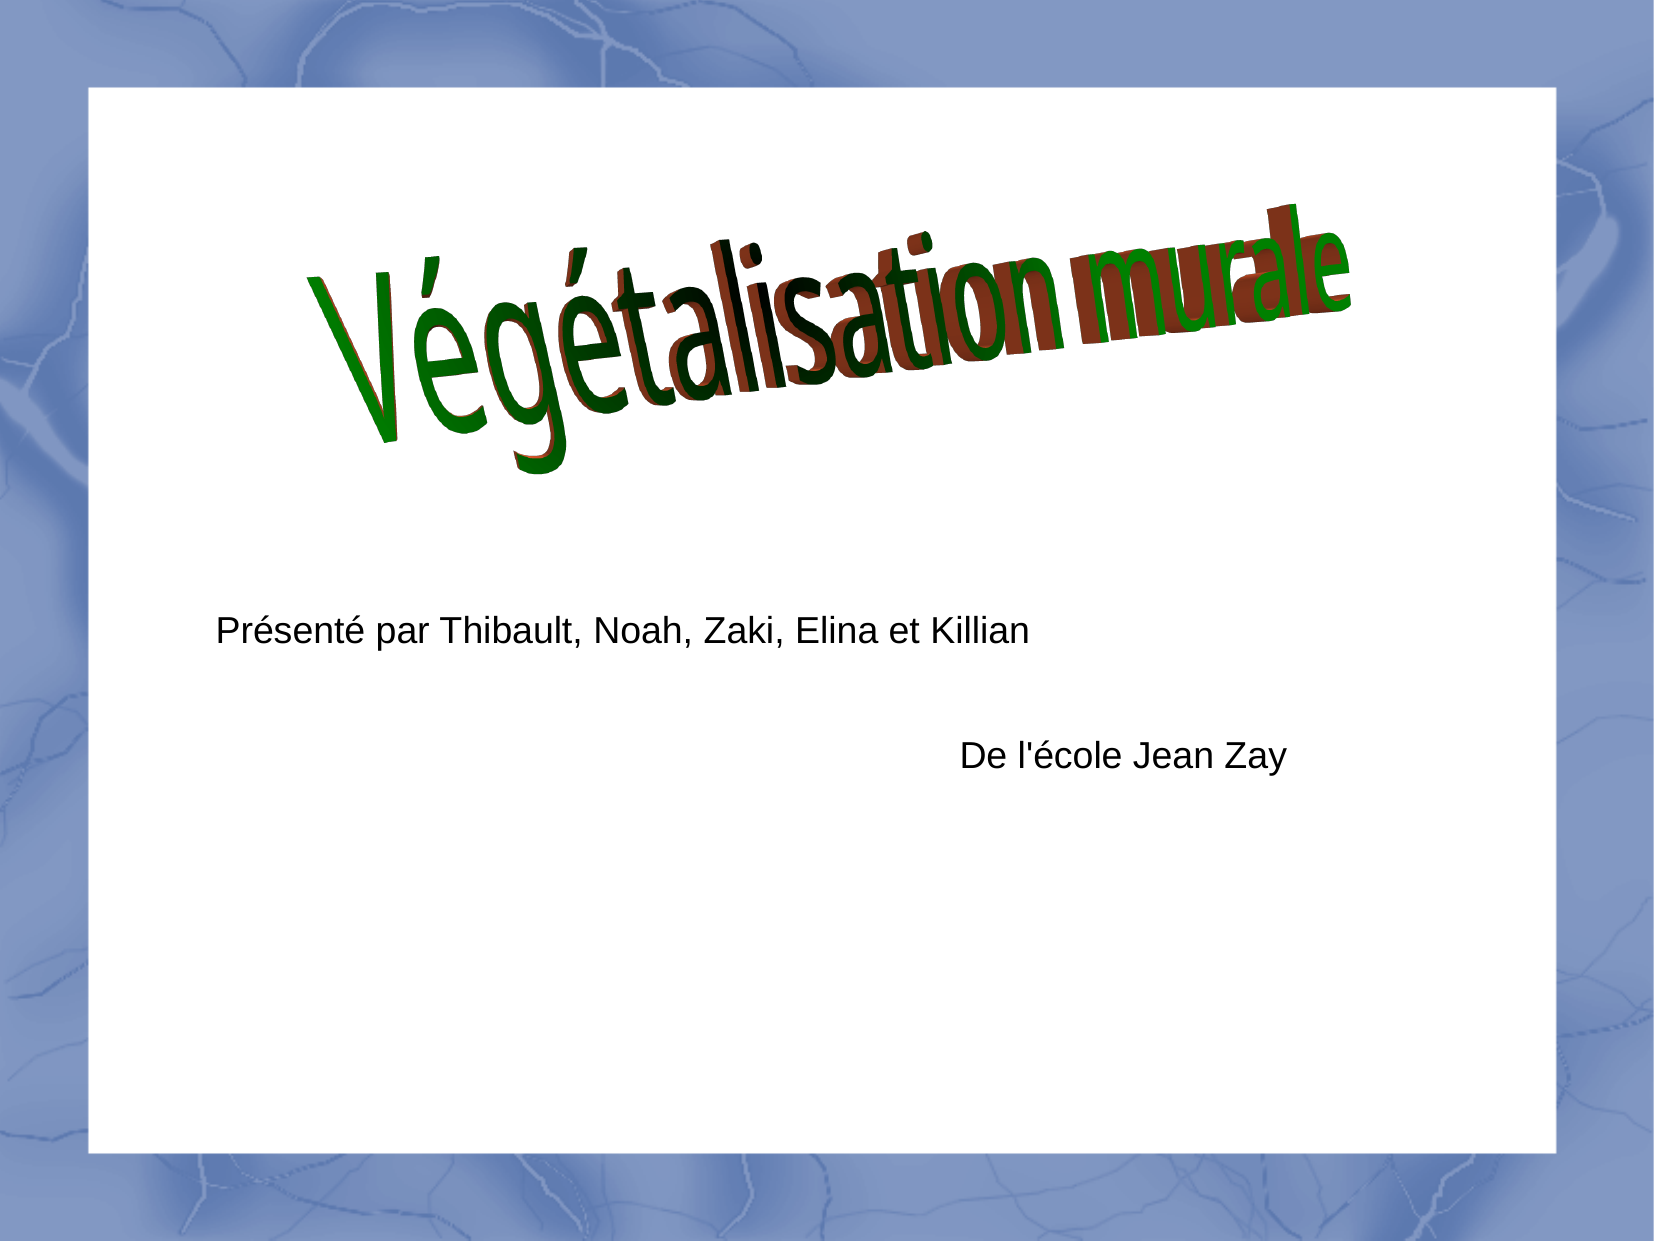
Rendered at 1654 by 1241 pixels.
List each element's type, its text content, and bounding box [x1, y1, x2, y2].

text_box Présenté par Thibault, Noah, Zaki, Elina et Killian [200, 602, 1046, 660]
text_box De l'école Jean Zay [944, 727, 1313, 784]
picture [0, 0, 1654, 1241]
